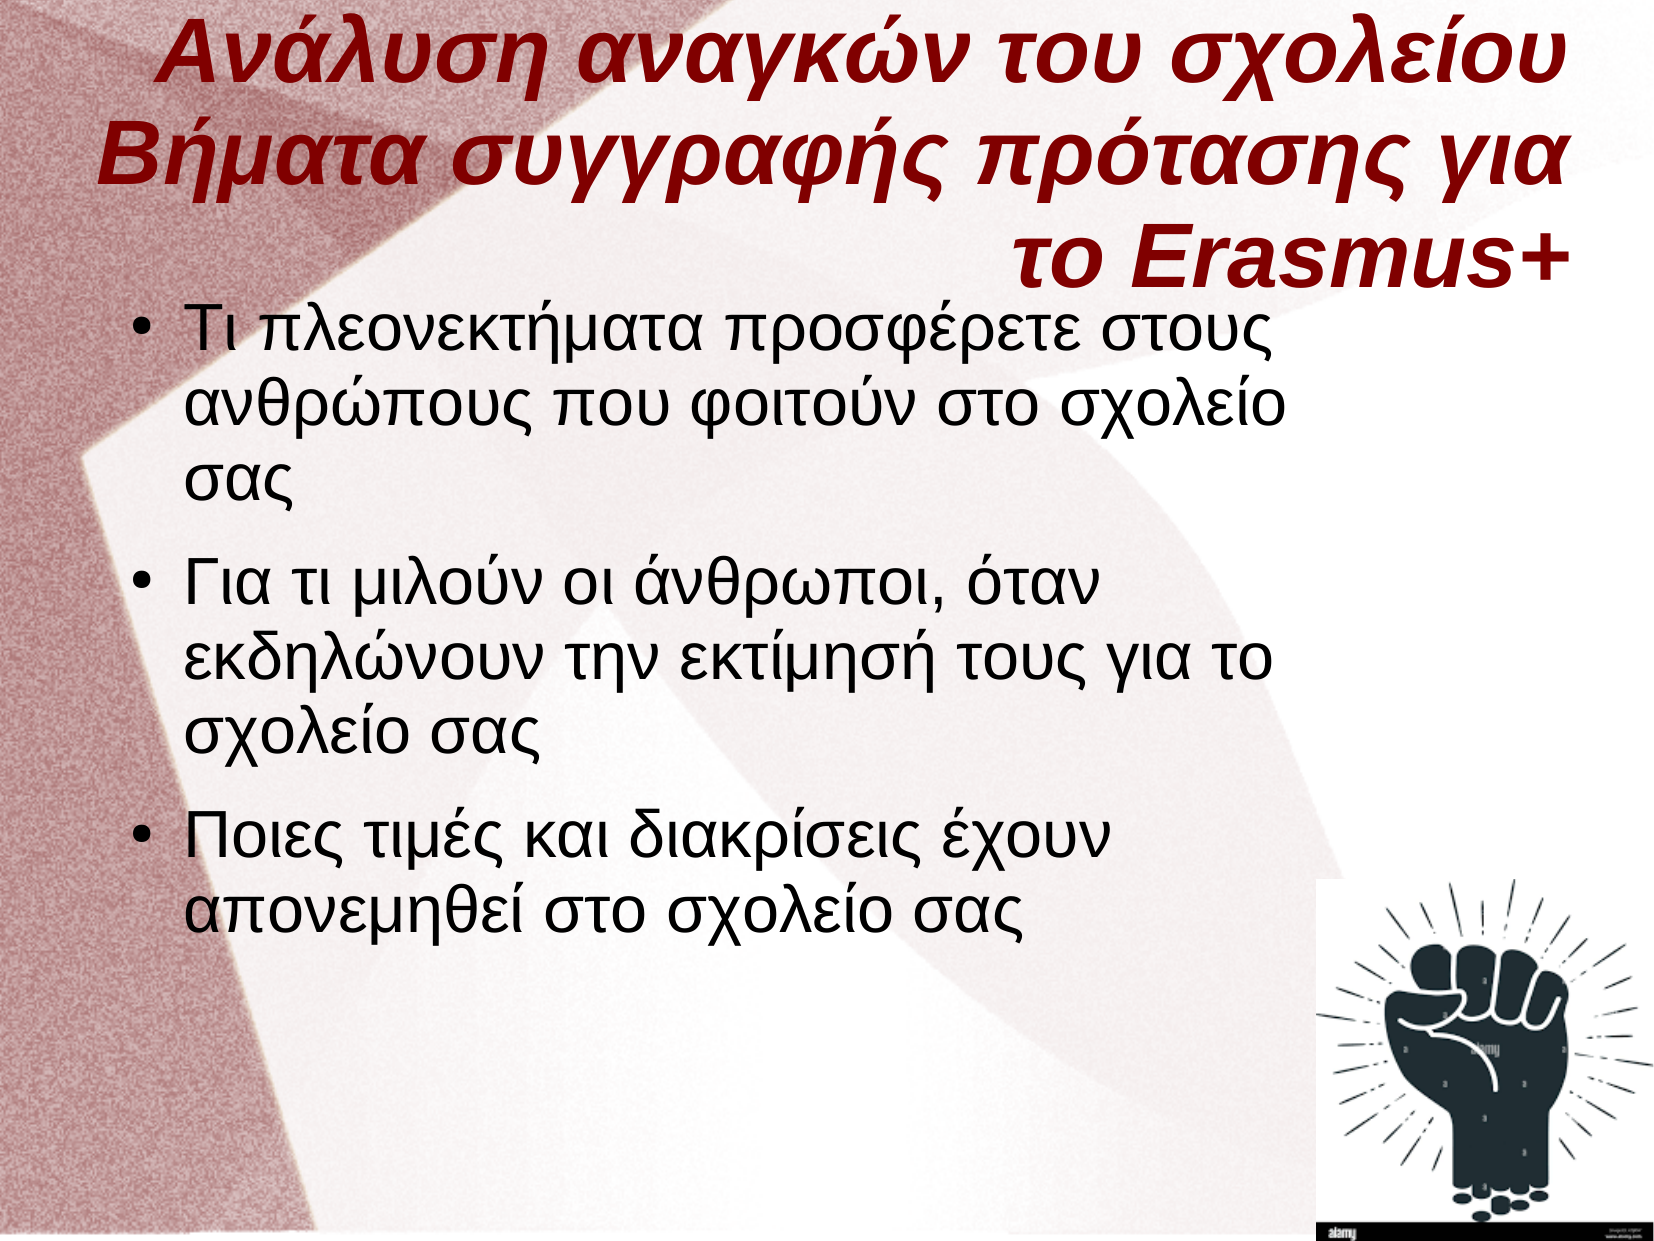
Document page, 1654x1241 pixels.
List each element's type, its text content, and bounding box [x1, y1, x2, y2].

title Ανάλυση αναγκών του σχολείου Βήματα συγγραφής πρότασης για το Erasmus+ [83, 0, 1572, 307]
picture [0, 0, 1654, 1241]
list Tι πλεονεκτήματα προσφέρετε στους ανθρώπους που φοιτούν στο σχολείο σας Για τι μιλούν οι άνθρωποι, όταν εκδηλώνουν την εκτίμησή τους για το σχολείο σας Ποιες τιμές και διακρίσεις έχουν απονεμηθεί στο σχολείο σας [112, 307, 1388, 1078]
